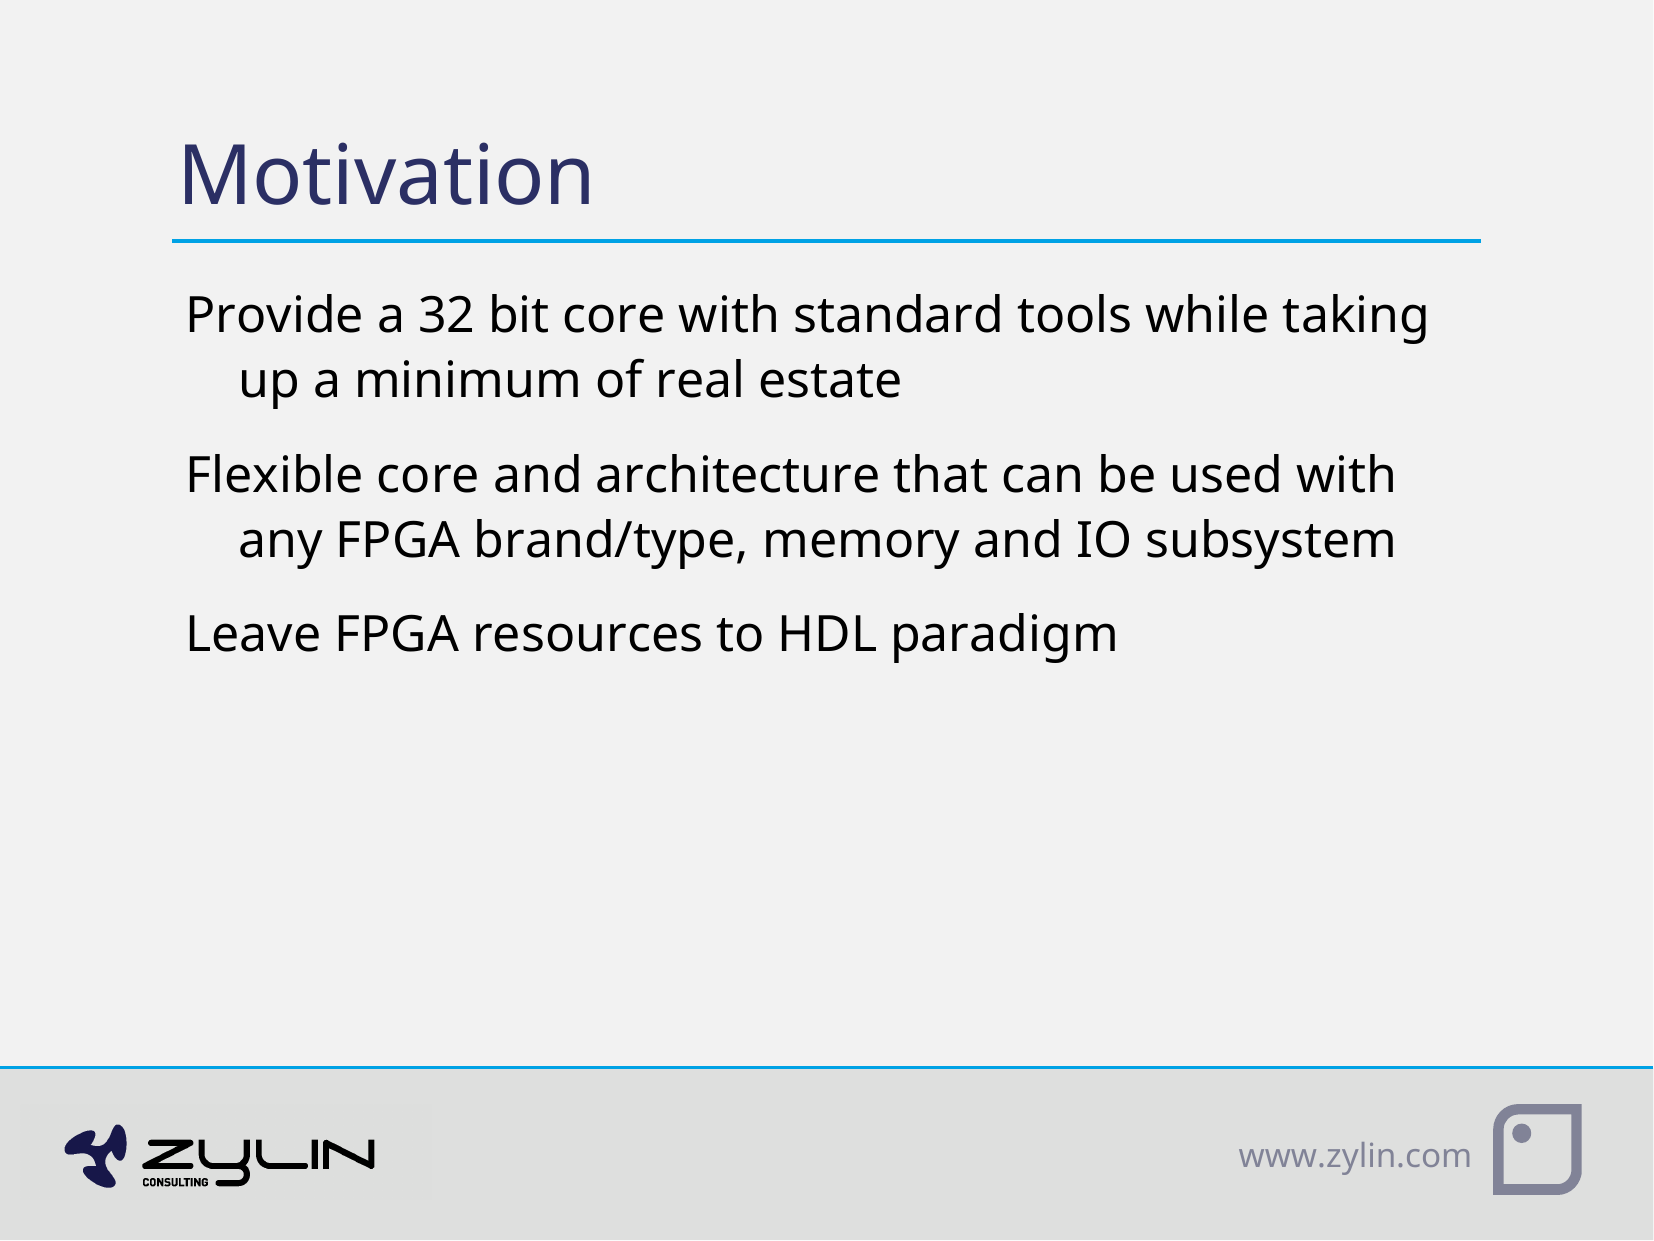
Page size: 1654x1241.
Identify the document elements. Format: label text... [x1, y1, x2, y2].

list Provide a 32 bit core with standard tools while taking up a minimum of real estate Flexible core and architecture that can be used with any FPGA brand/type, memory and IO subsystem Leave FPGA resources to HDL paradigm [167, 280, 1495, 1052]
picture [20, 1104, 432, 1200]
title Motivation [177, 122, 1493, 223]
